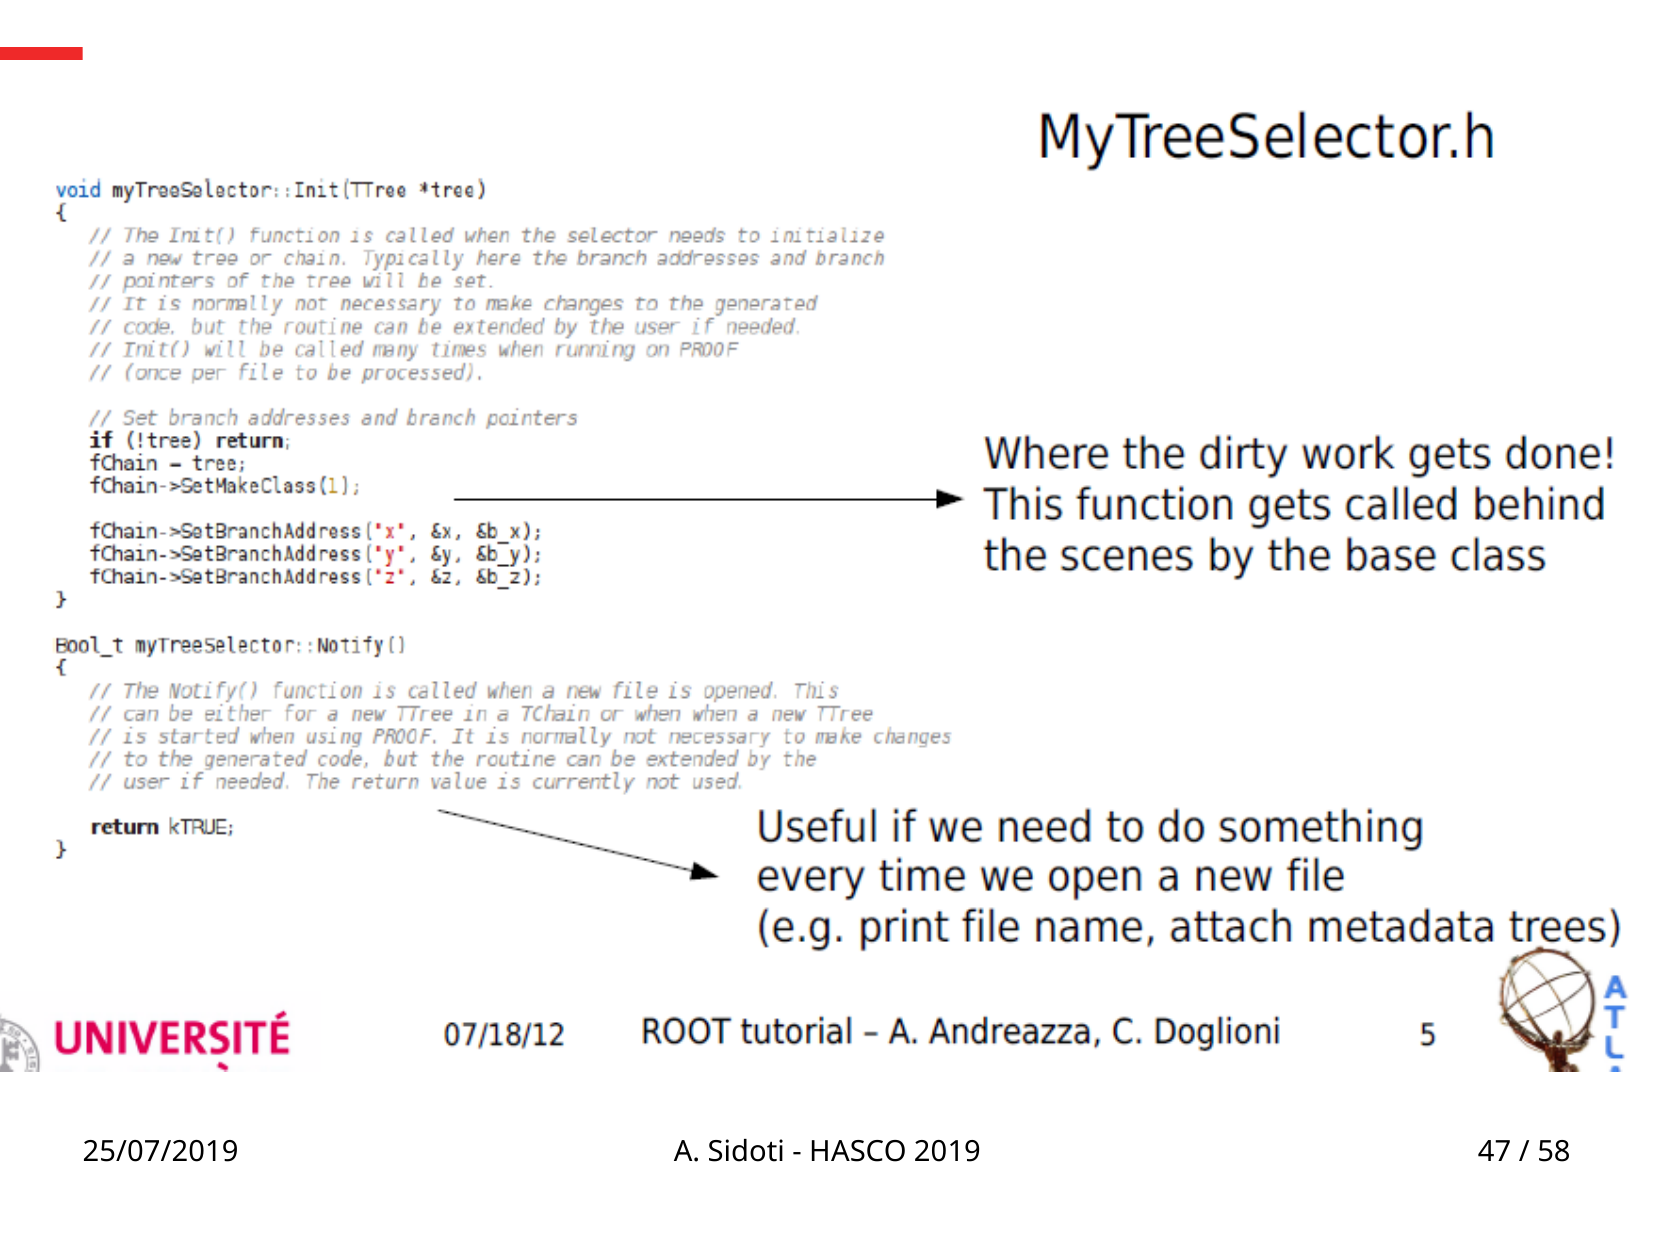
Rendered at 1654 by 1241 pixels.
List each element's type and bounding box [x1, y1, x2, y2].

picture [0, 60, 1636, 1072]
